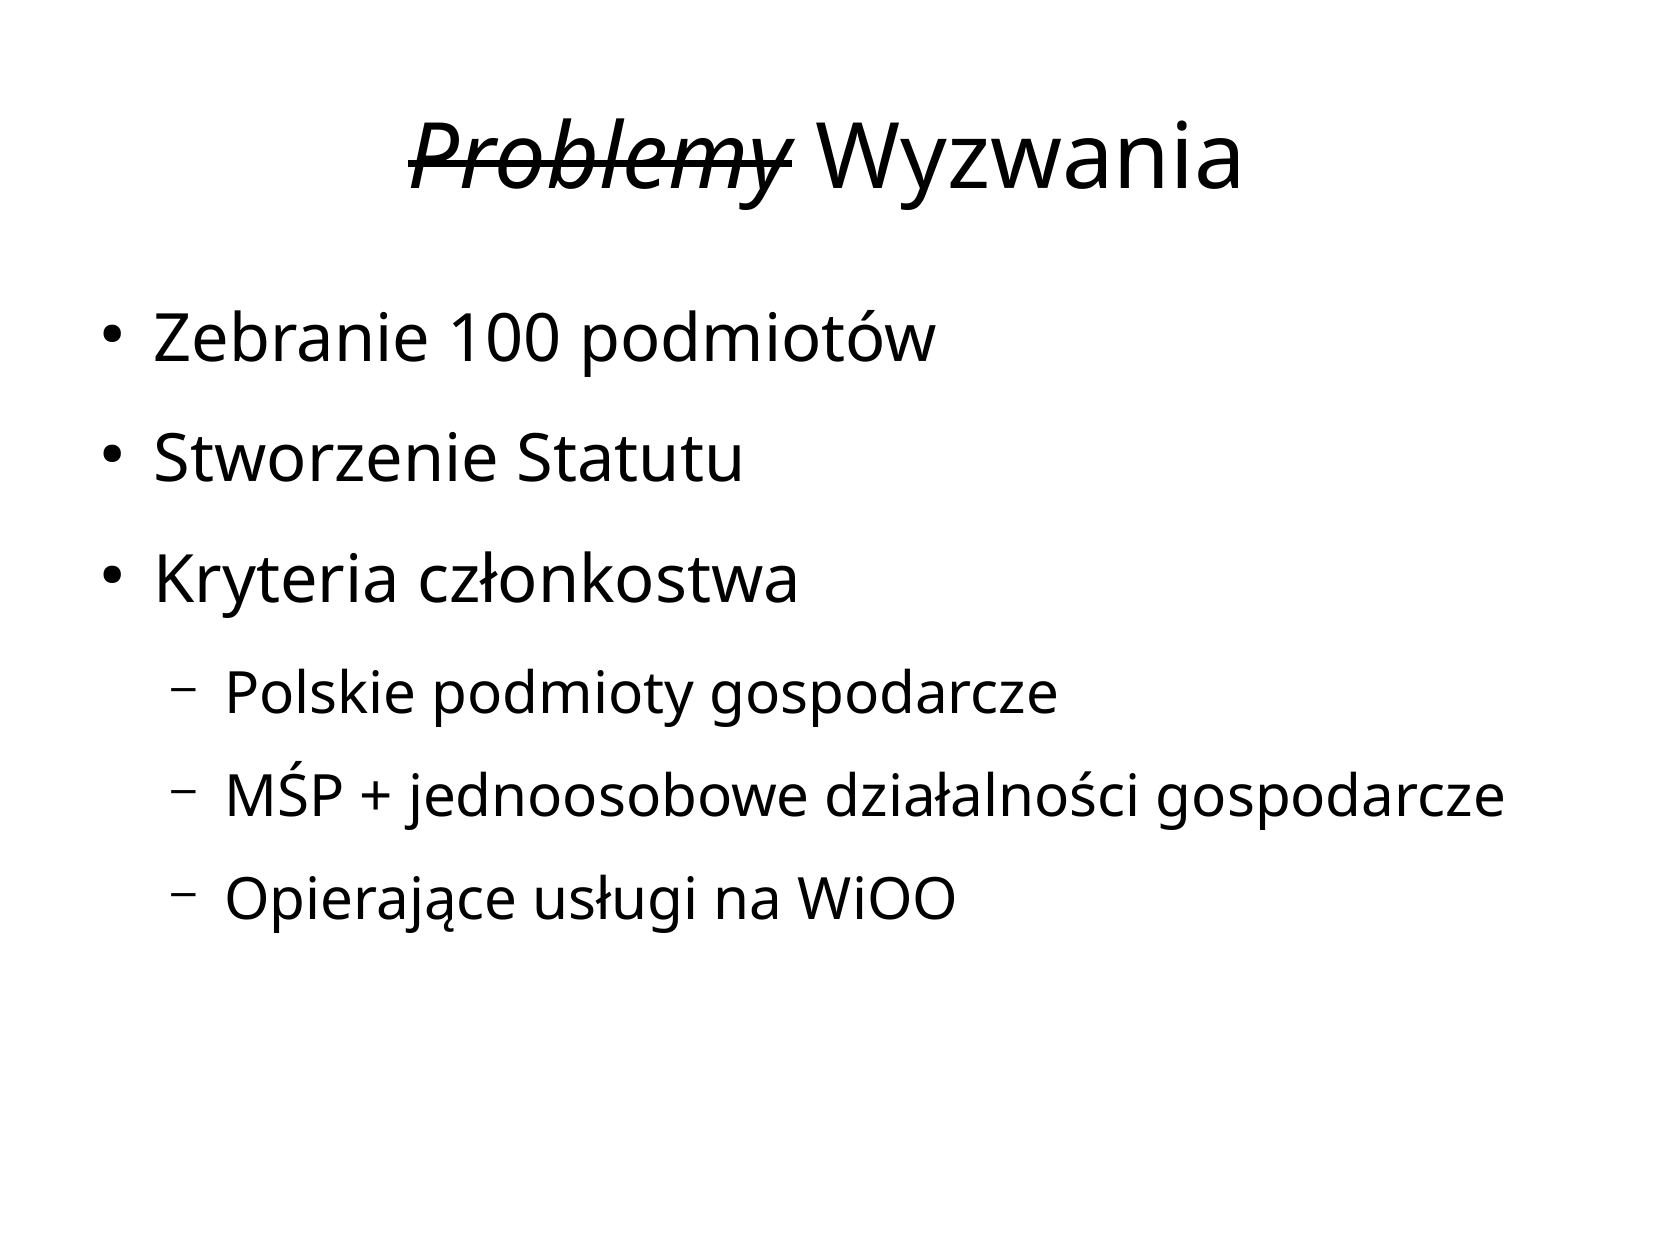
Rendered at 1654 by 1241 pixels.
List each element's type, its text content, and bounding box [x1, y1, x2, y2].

title Problemy Wyzwania [82, 49, 1571, 257]
list Zebranie 100 podmiotów Stworzenie Statutu Kryteria członkostwa Polskie podmioty gospodarcze MŚP + jednoosobowe działalności gospodarcze Opierające usługi na WiOO [82, 290, 1538, 1010]
